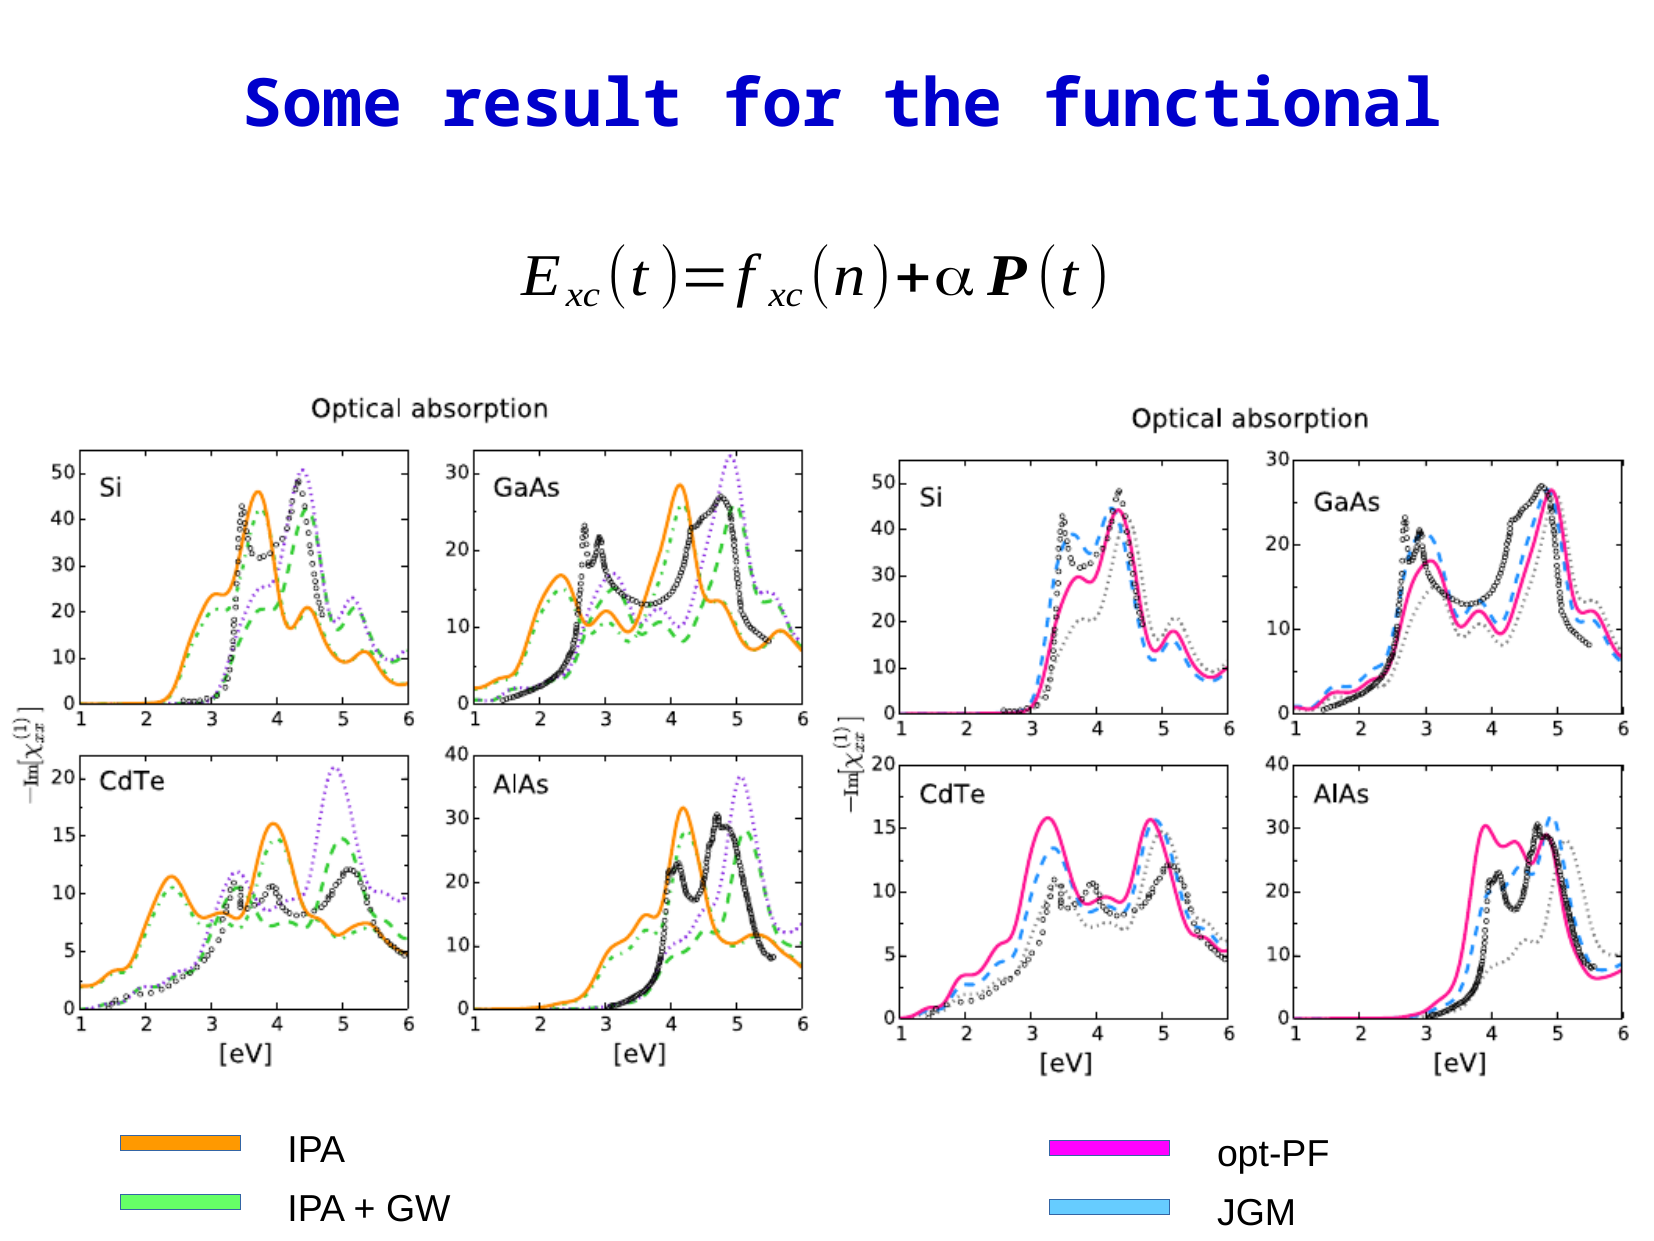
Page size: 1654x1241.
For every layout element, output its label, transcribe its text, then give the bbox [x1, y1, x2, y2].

text_box [120, 1135, 241, 1151]
text_box [1049, 1140, 1170, 1156]
text_box JGM [1202, 1184, 1312, 1241]
text_box [1049, 1199, 1170, 1215]
text_box opt-PF [1202, 1125, 1345, 1182]
picture [6, 378, 1654, 1092]
text_box IPA [272, 1120, 361, 1178]
title Some result for the functional [150, 0, 1501, 217]
chart [501, 240, 1126, 316]
text_box IPA + GW [272, 1179, 466, 1237]
text_box [120, 1194, 241, 1210]
